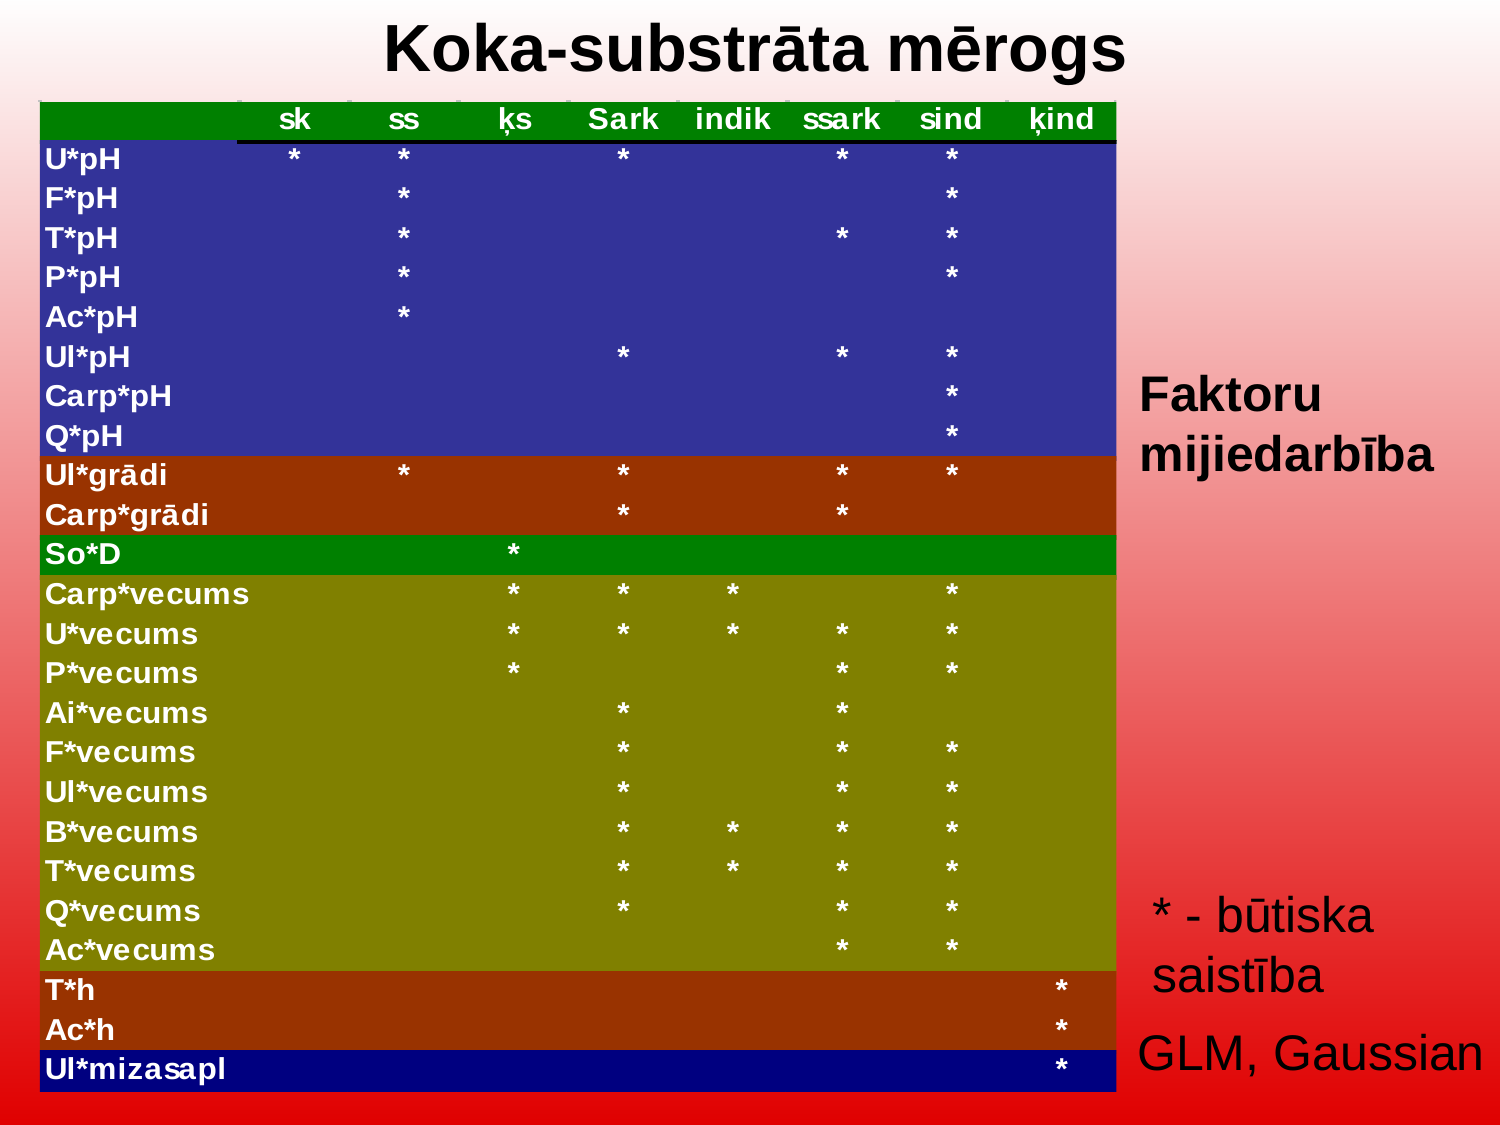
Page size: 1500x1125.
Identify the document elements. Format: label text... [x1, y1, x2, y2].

picture [37, 99, 1126, 1098]
text_box * - būtiska saistība [1137, 874, 1444, 1011]
title Koka-substrāta mērogs [118, 0, 1394, 92]
text_box GLM, Gaussian [1122, 1012, 1500, 1088]
text_box Faktoru mijiedarbība [1124, 354, 1487, 490]
